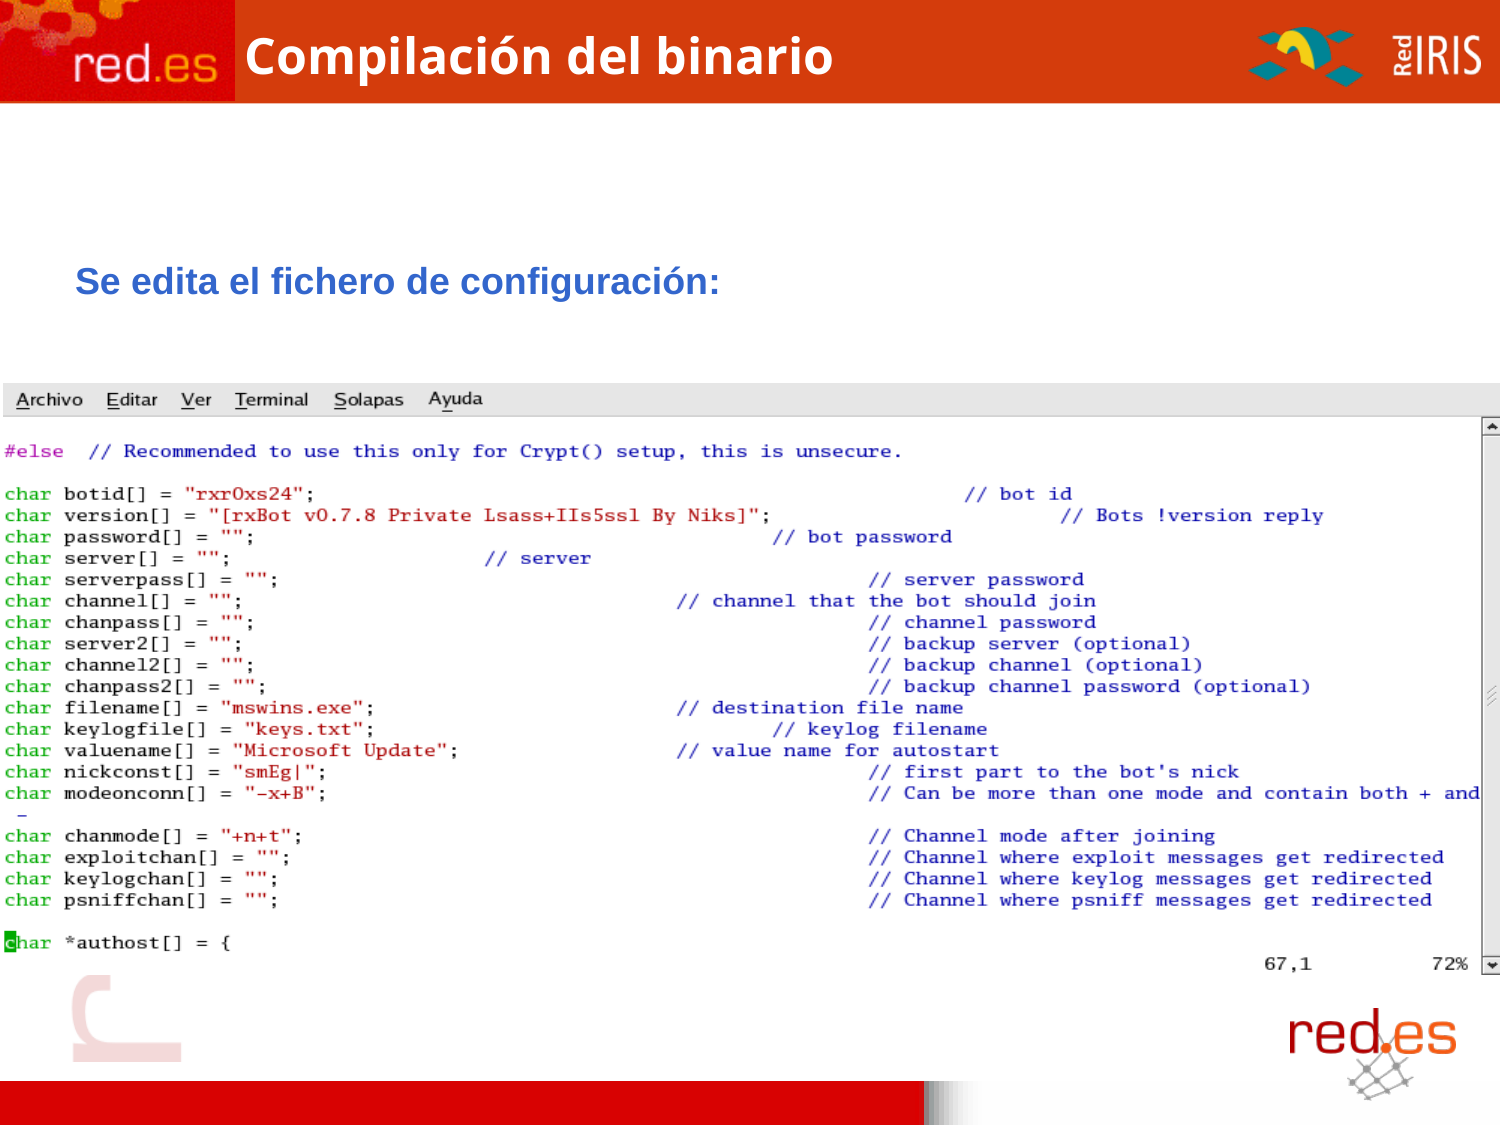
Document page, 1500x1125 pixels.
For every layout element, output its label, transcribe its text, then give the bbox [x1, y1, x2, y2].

title Compilación del binario [244, 0, 1412, 121]
picture [0, 1008, 1500, 1125]
list Se edita el fichero de configuración: [75, 262, 1426, 383]
picture [0, 0, 235, 101]
picture [3, 383, 1500, 1062]
picture [1412, 27, 1481, 87]
